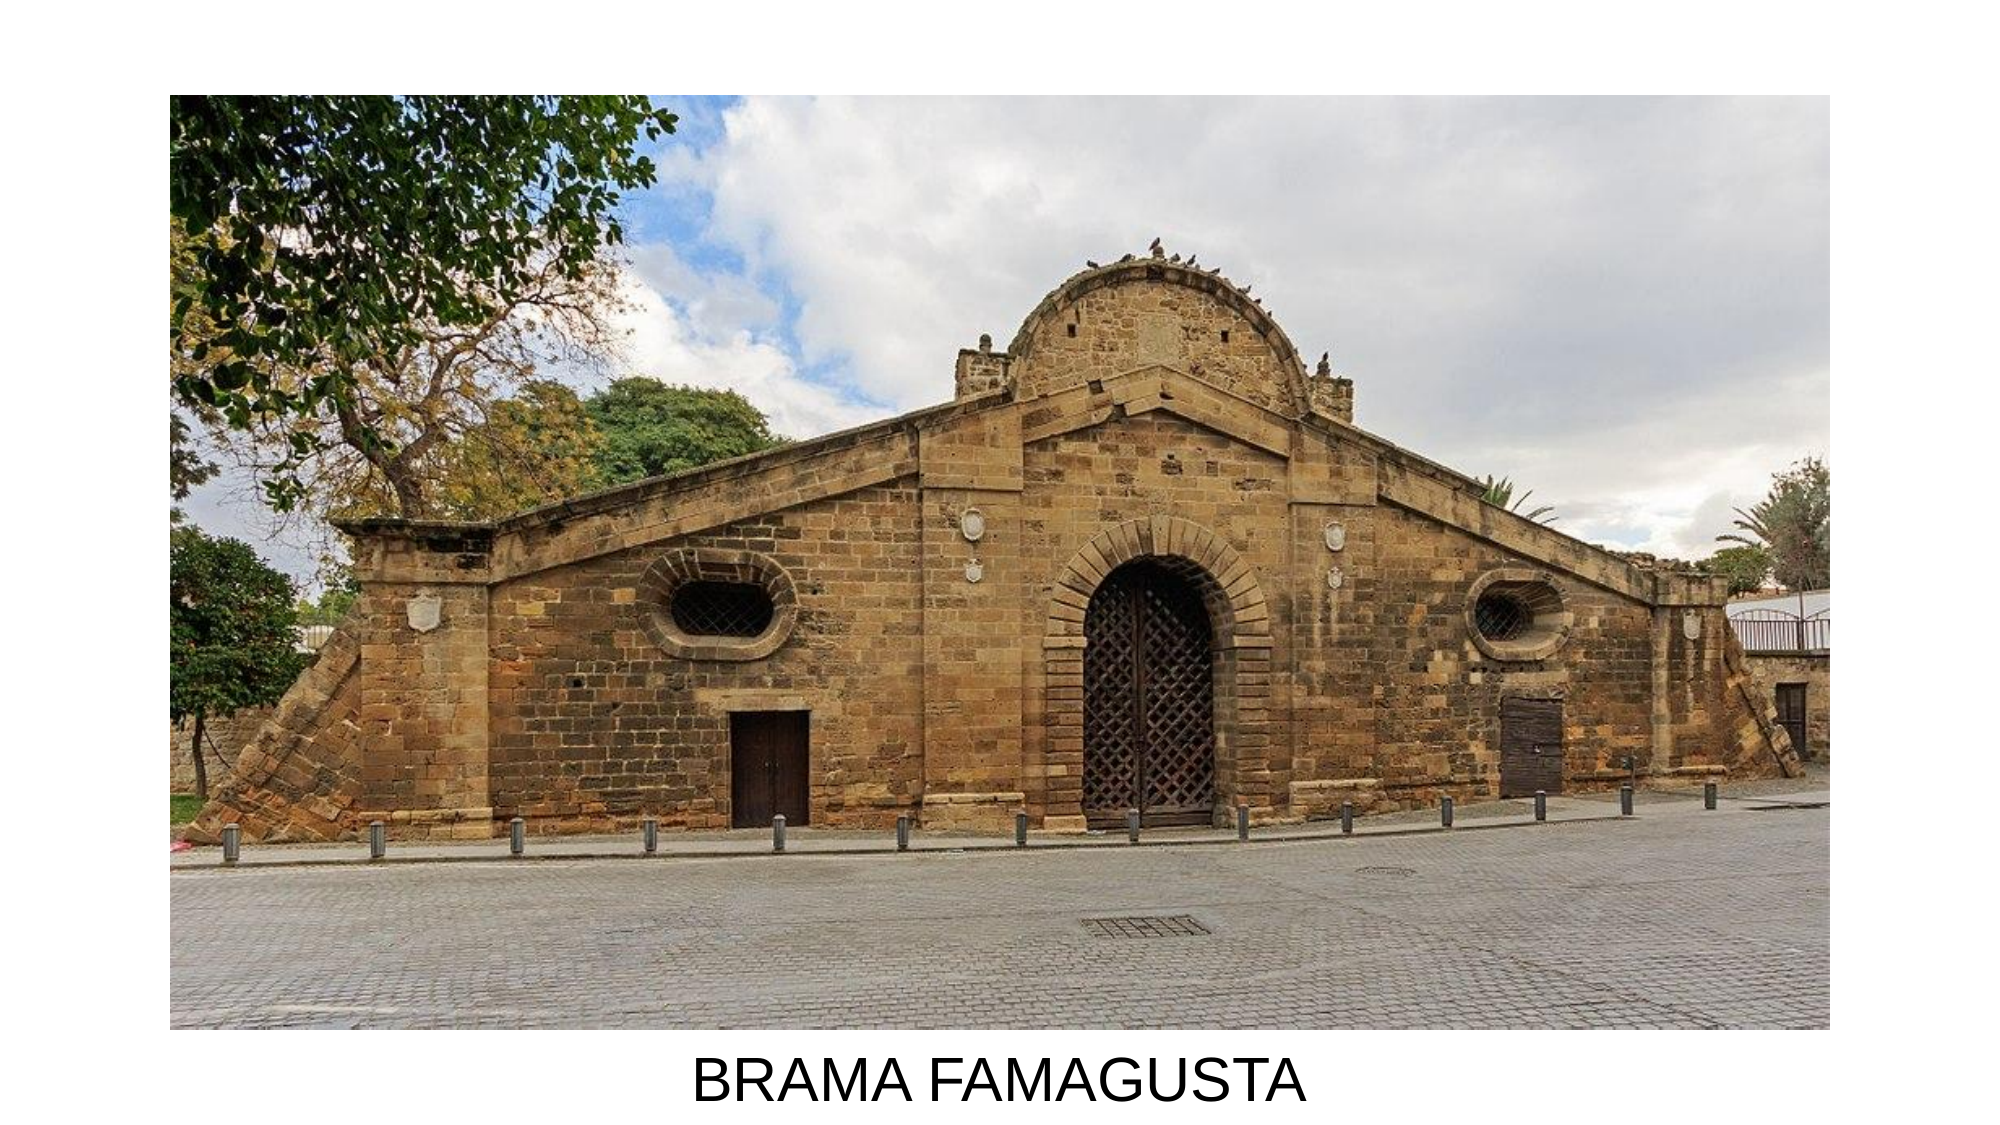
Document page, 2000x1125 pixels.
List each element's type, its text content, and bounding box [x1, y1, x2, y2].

picture [170, 95, 1830, 1030]
text_box BRAMA FAMAGUSTA [604, 1023, 1395, 1125]
